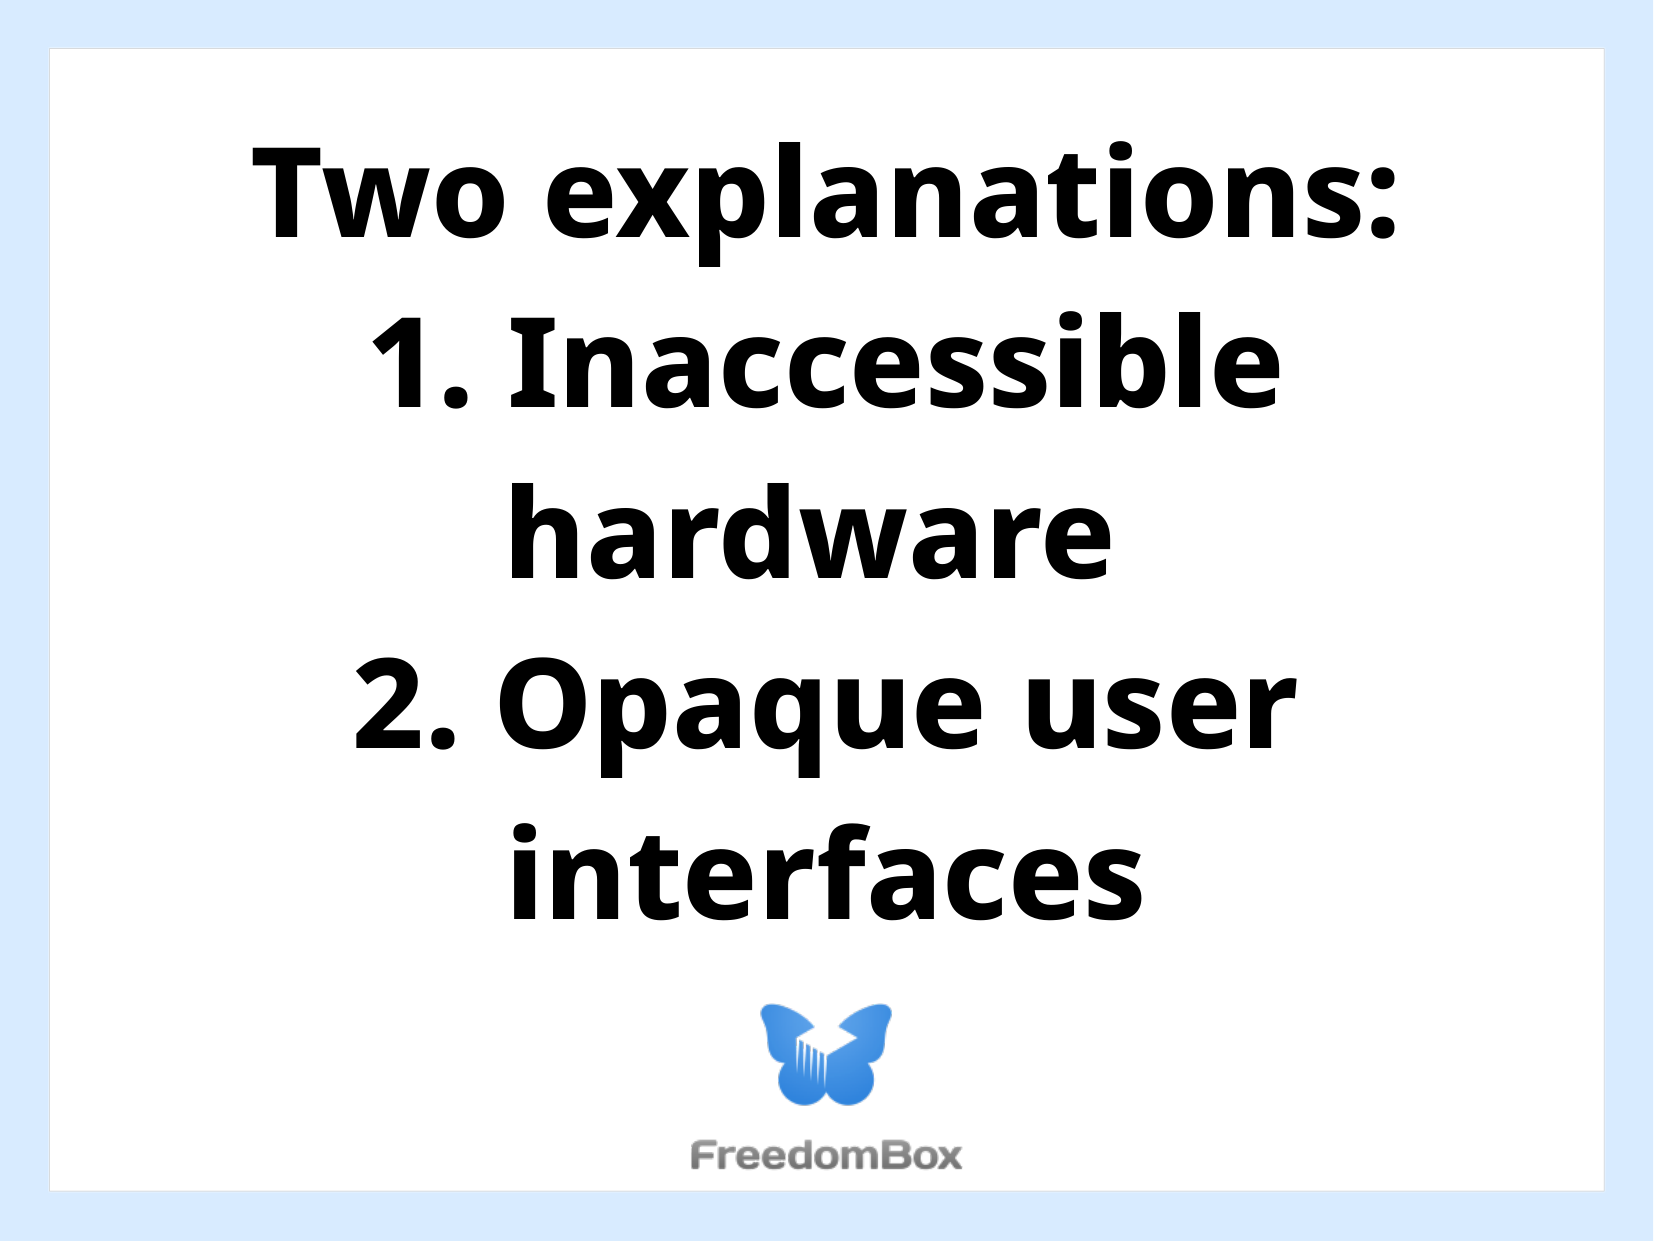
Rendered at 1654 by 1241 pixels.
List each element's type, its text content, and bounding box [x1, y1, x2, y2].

subtitle Two explanations: 1. Inaccessible hardware 2. Opaque user interfaces [82, 49, 1571, 1010]
picture [0, 0, 1654, 1241]
